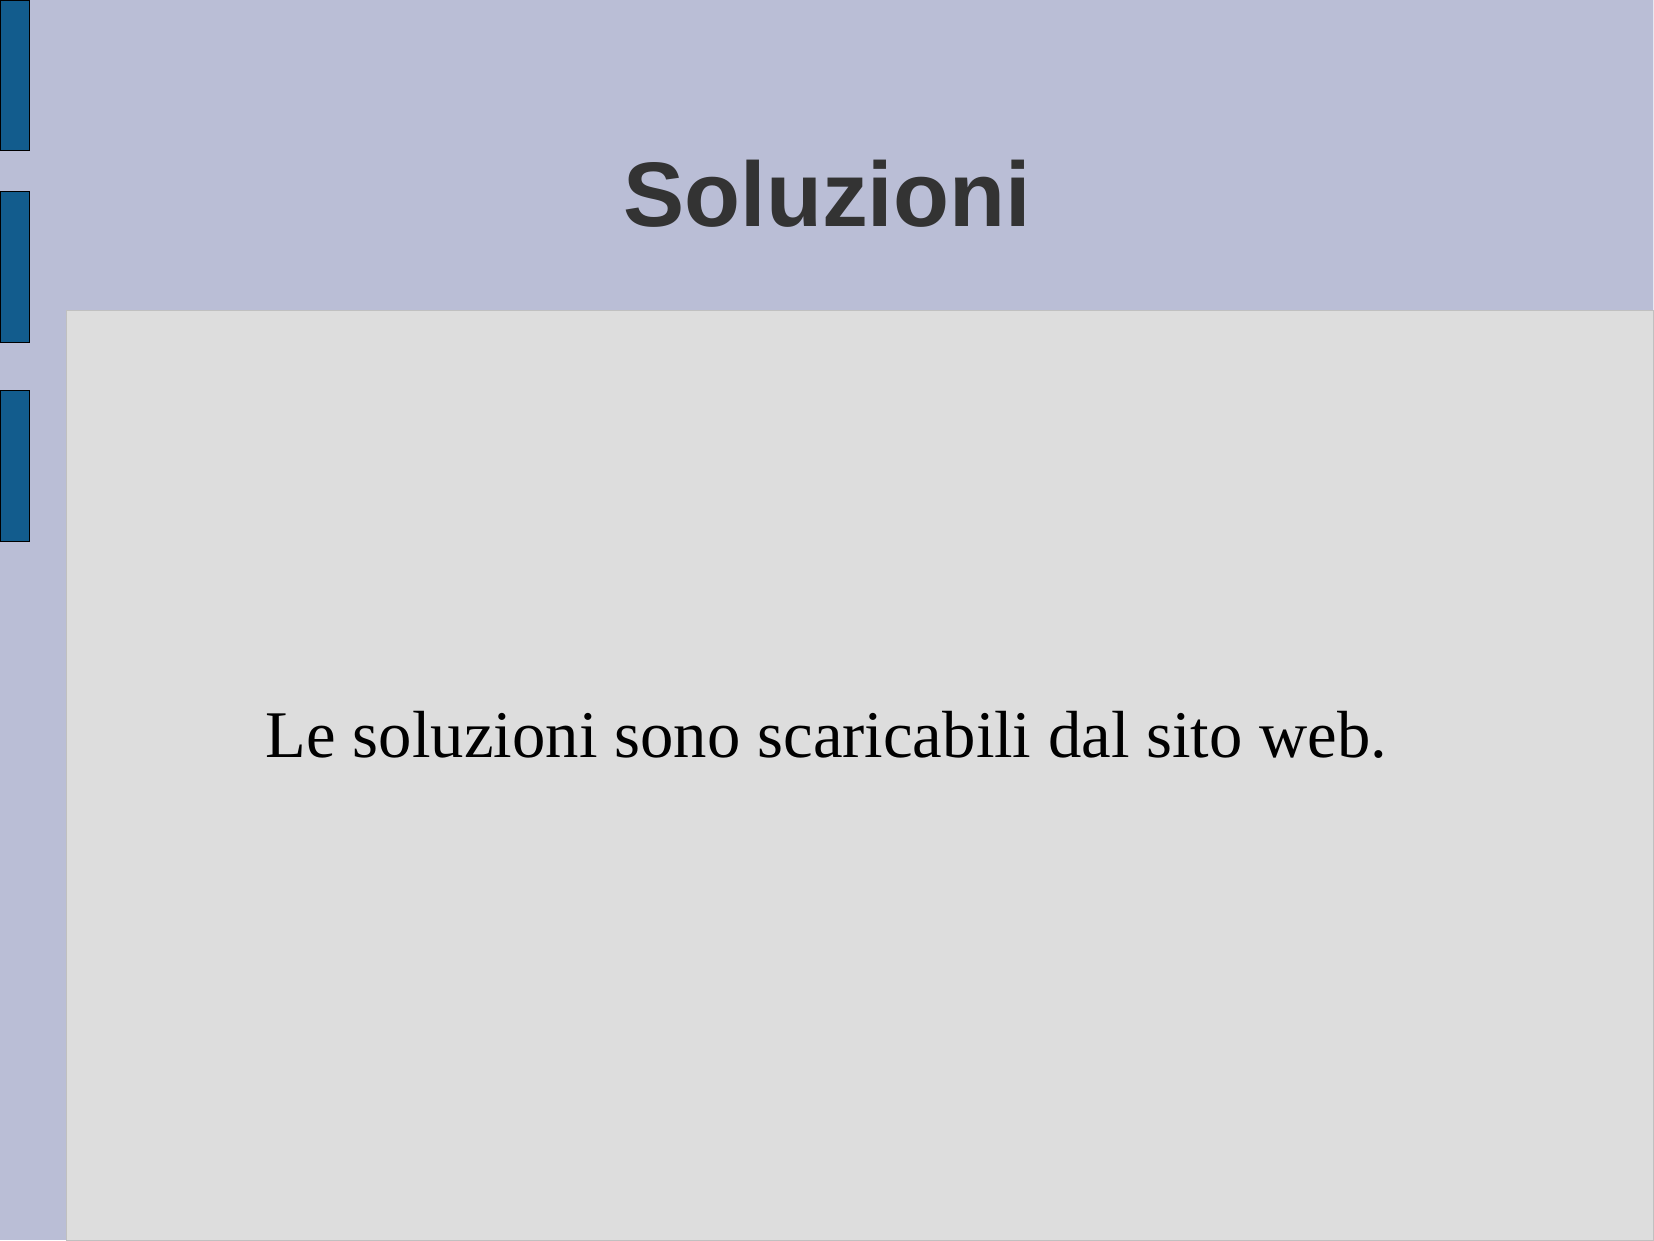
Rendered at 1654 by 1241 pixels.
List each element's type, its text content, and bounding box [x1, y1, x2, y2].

title Soluzioni [121, 98, 1534, 291]
subtitle Le soluzioni sono scaricabili dal sito web. [121, 352, 1534, 1119]
